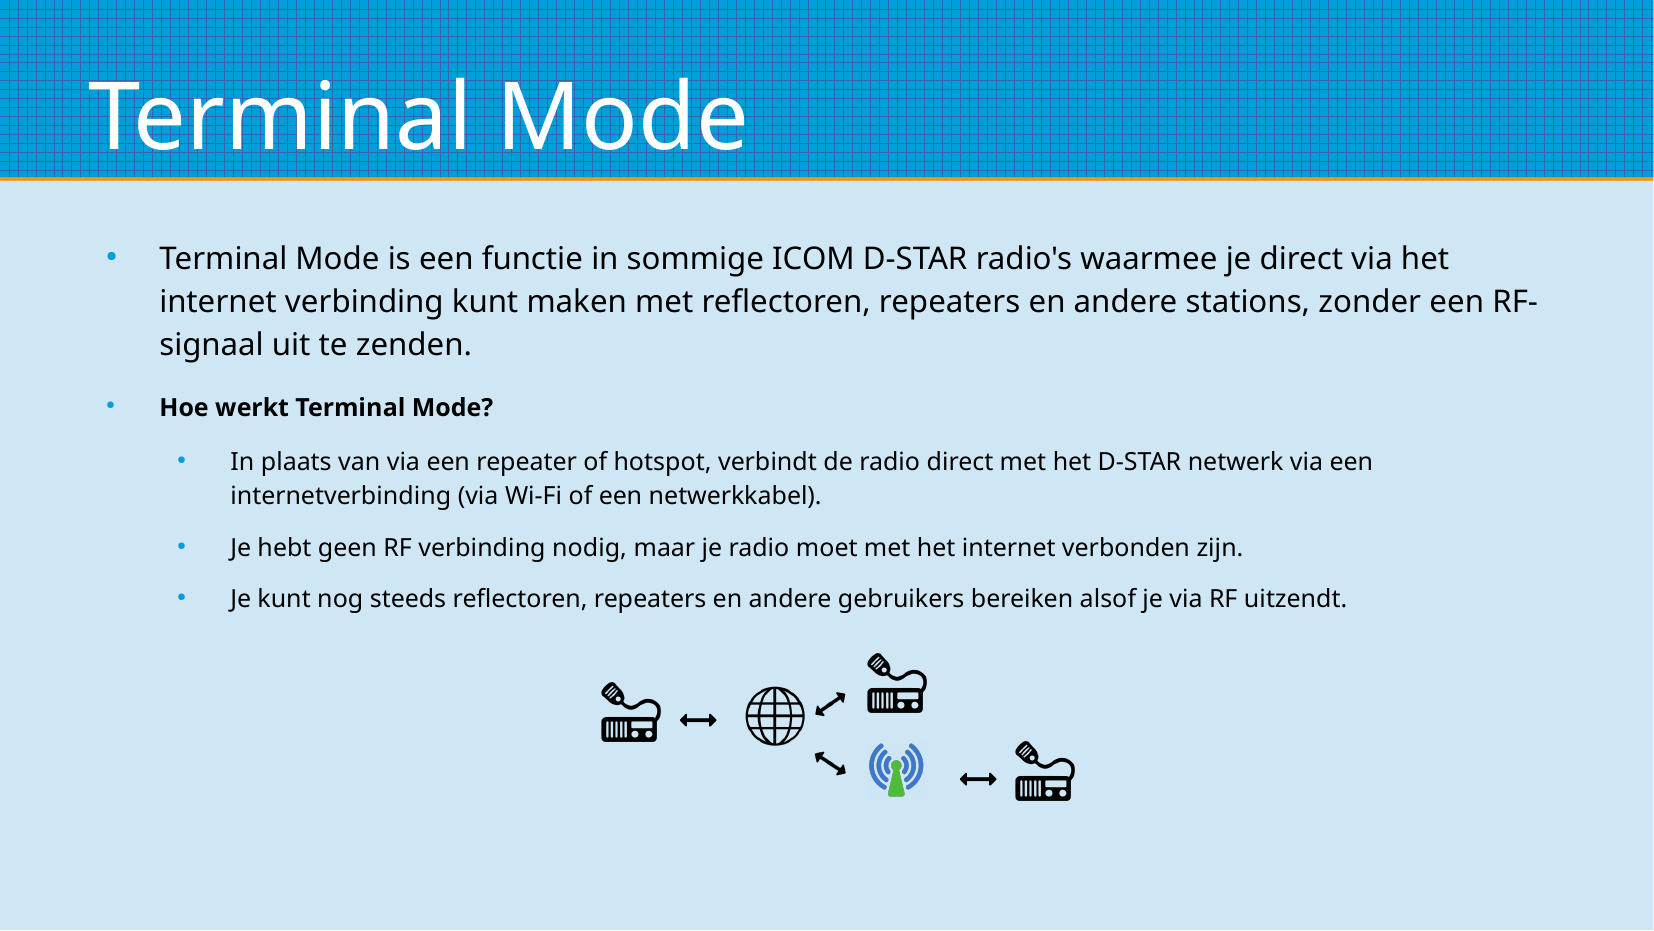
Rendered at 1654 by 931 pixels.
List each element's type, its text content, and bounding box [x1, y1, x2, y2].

title Terminal Mode [88, 14, 1565, 178]
picture [956, 757, 1000, 801]
picture [741, 674, 860, 793]
picture [867, 653, 927, 713]
picture [1015, 741, 1075, 801]
picture [601, 682, 661, 742]
picture [867, 741, 927, 801]
picture [676, 698, 720, 742]
list Terminal Mode is een functie in sommige ICOM D-STAR radio's waarmee je direct via het internet verbinding kunt maken met reflectoren, repeaters en andere stations, zonder een RF-signaal uit te zenden. Hoe werkt Terminal Mode? In plaats van via een repeater of hotspot, verbindt de radio direct met het D-STAR netwerk via een internetverbinding (via Wi-Fi of een netwerkkabel). Je hebt geen RF verbinding nodig, maar je radio moet met het internet verbonden zijn. Je kunt nog steeds reflectoren, repeaters en andere gebruikers bereiken alsof je via RF uitzendt. [88, 236, 1565, 813]
